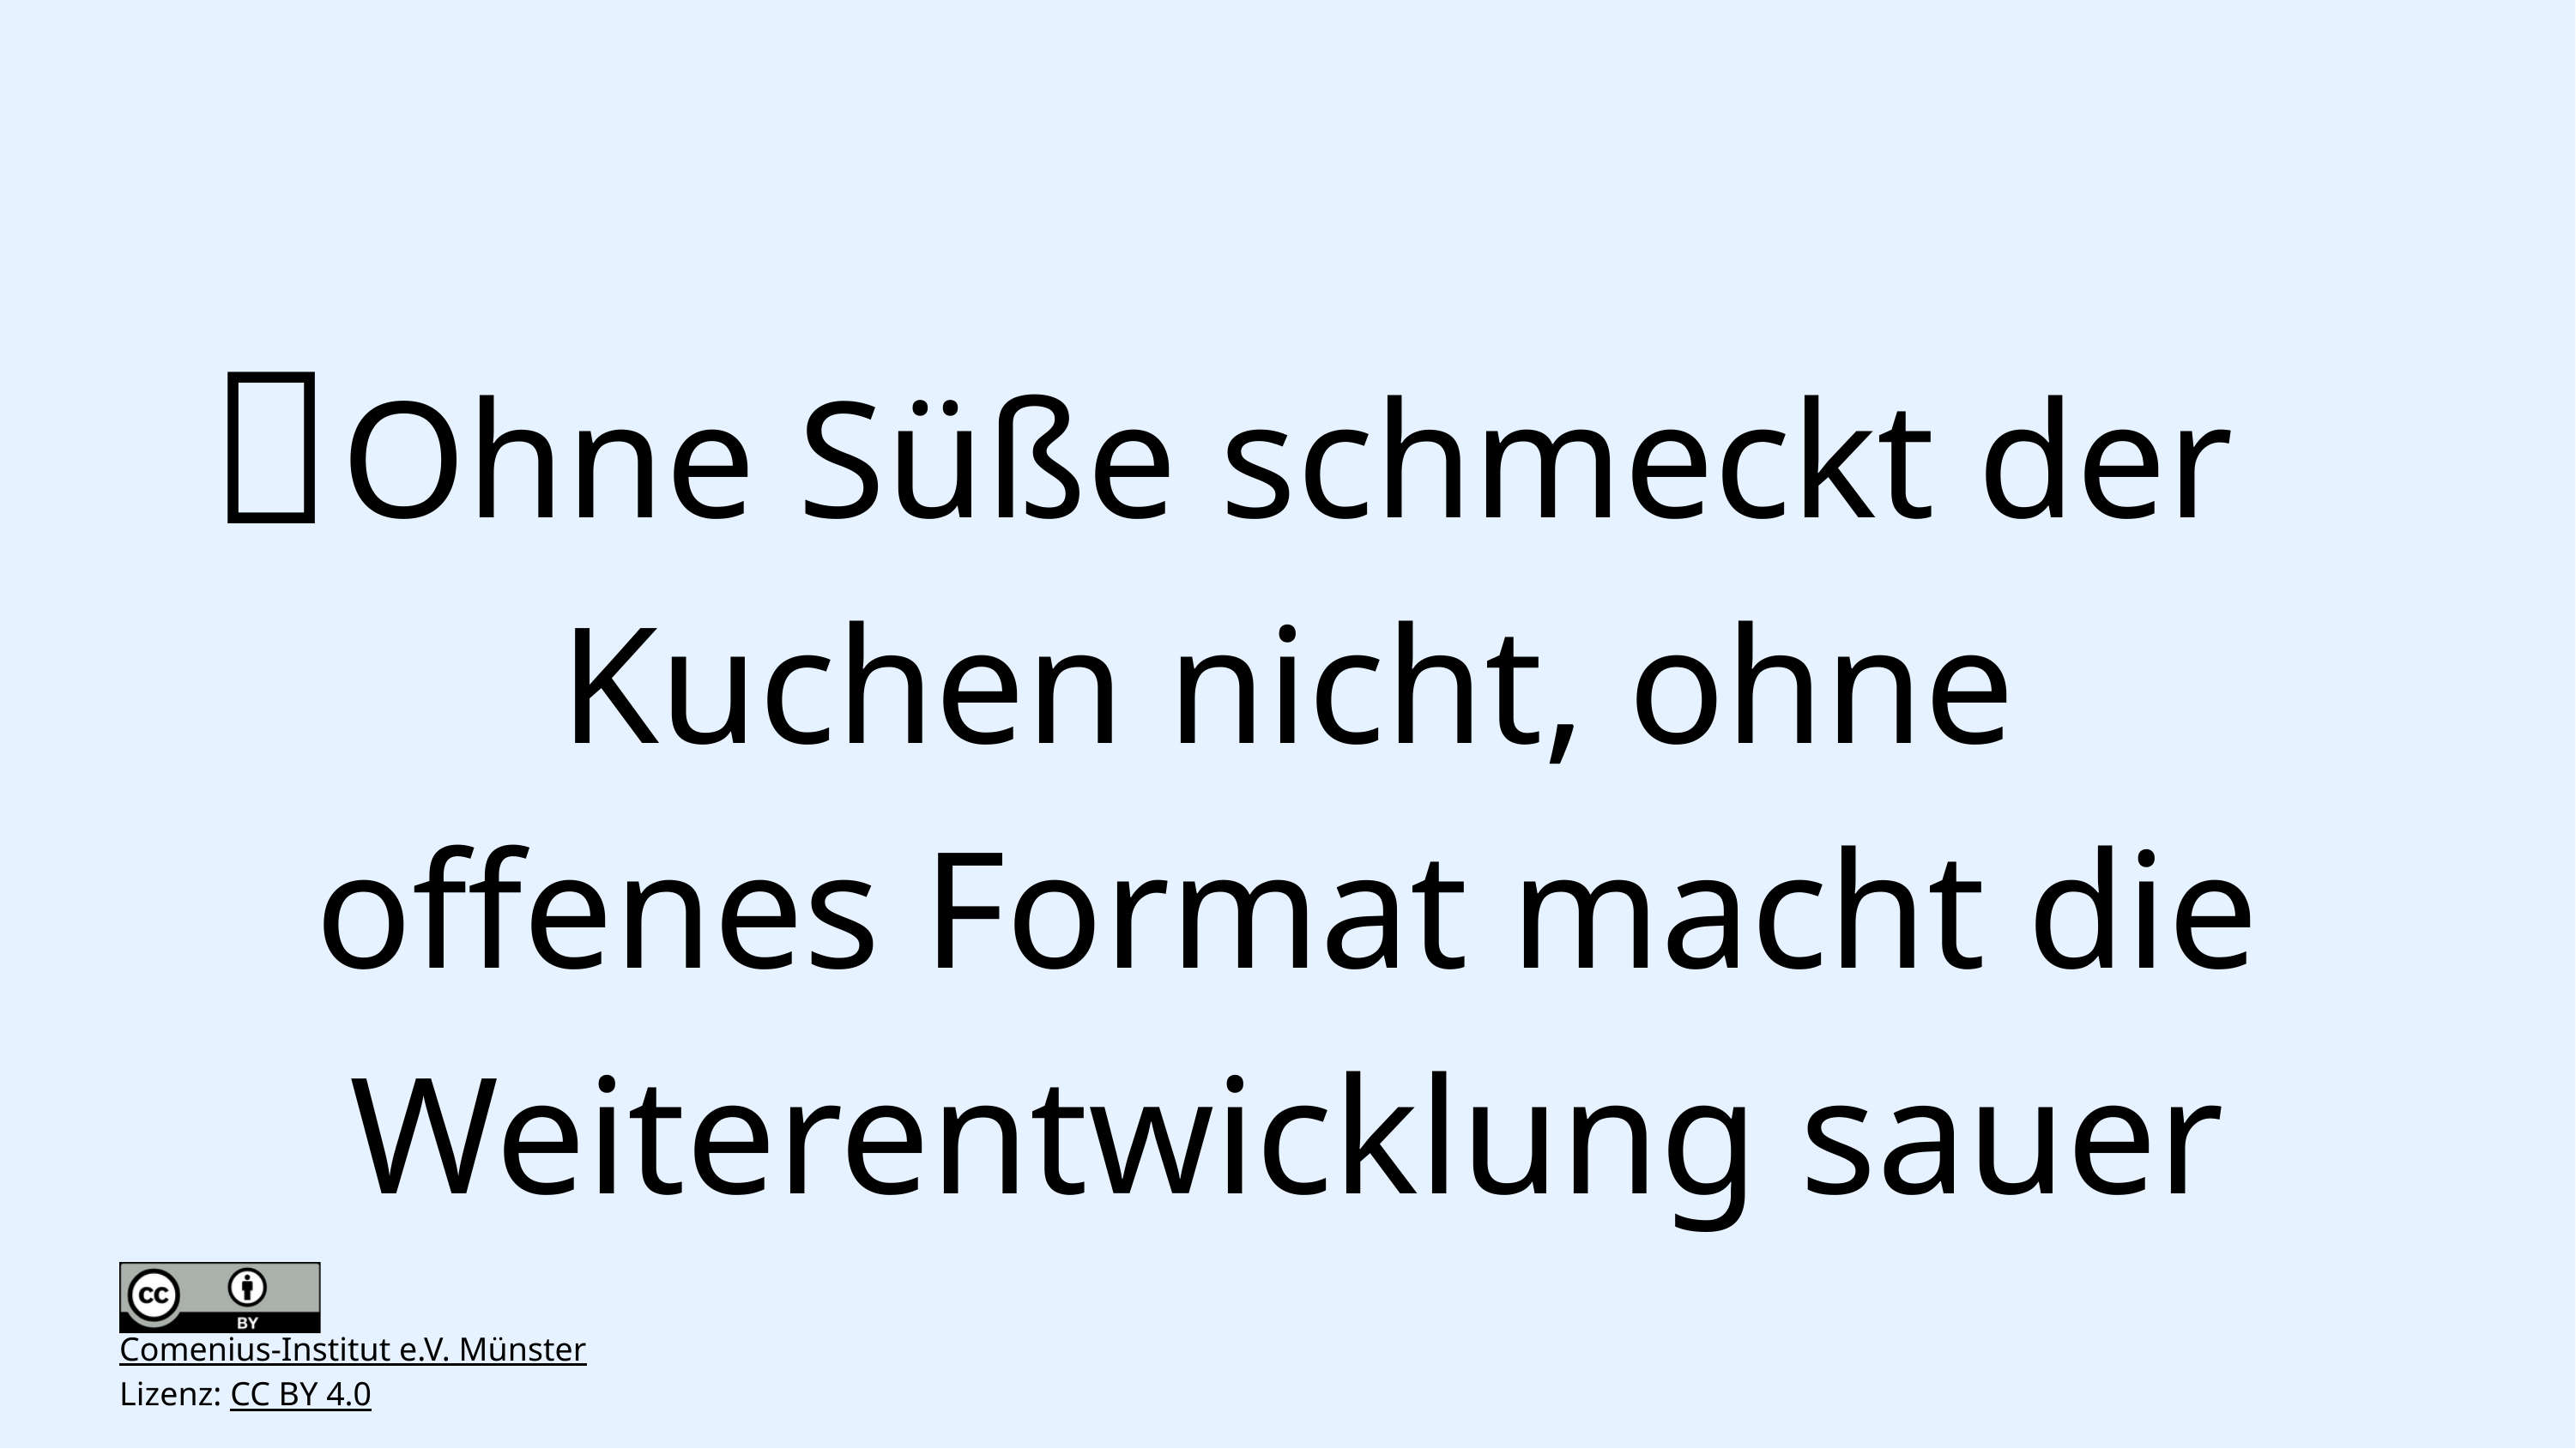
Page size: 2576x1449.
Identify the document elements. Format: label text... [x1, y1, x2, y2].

text_box [119, 1262, 321, 1327]
text_box 🍯 [124, 269, 419, 556]
text_box Comenius-Institut e.V. Münster Lizenz: CC BY 4.0 [119, 1327, 1378, 1416]
text_box Ohne Süße schmeckt der Kuchen nicht, ohne offenes Format macht die Weiterentwicklung sauer [271, 324, 2304, 1214]
